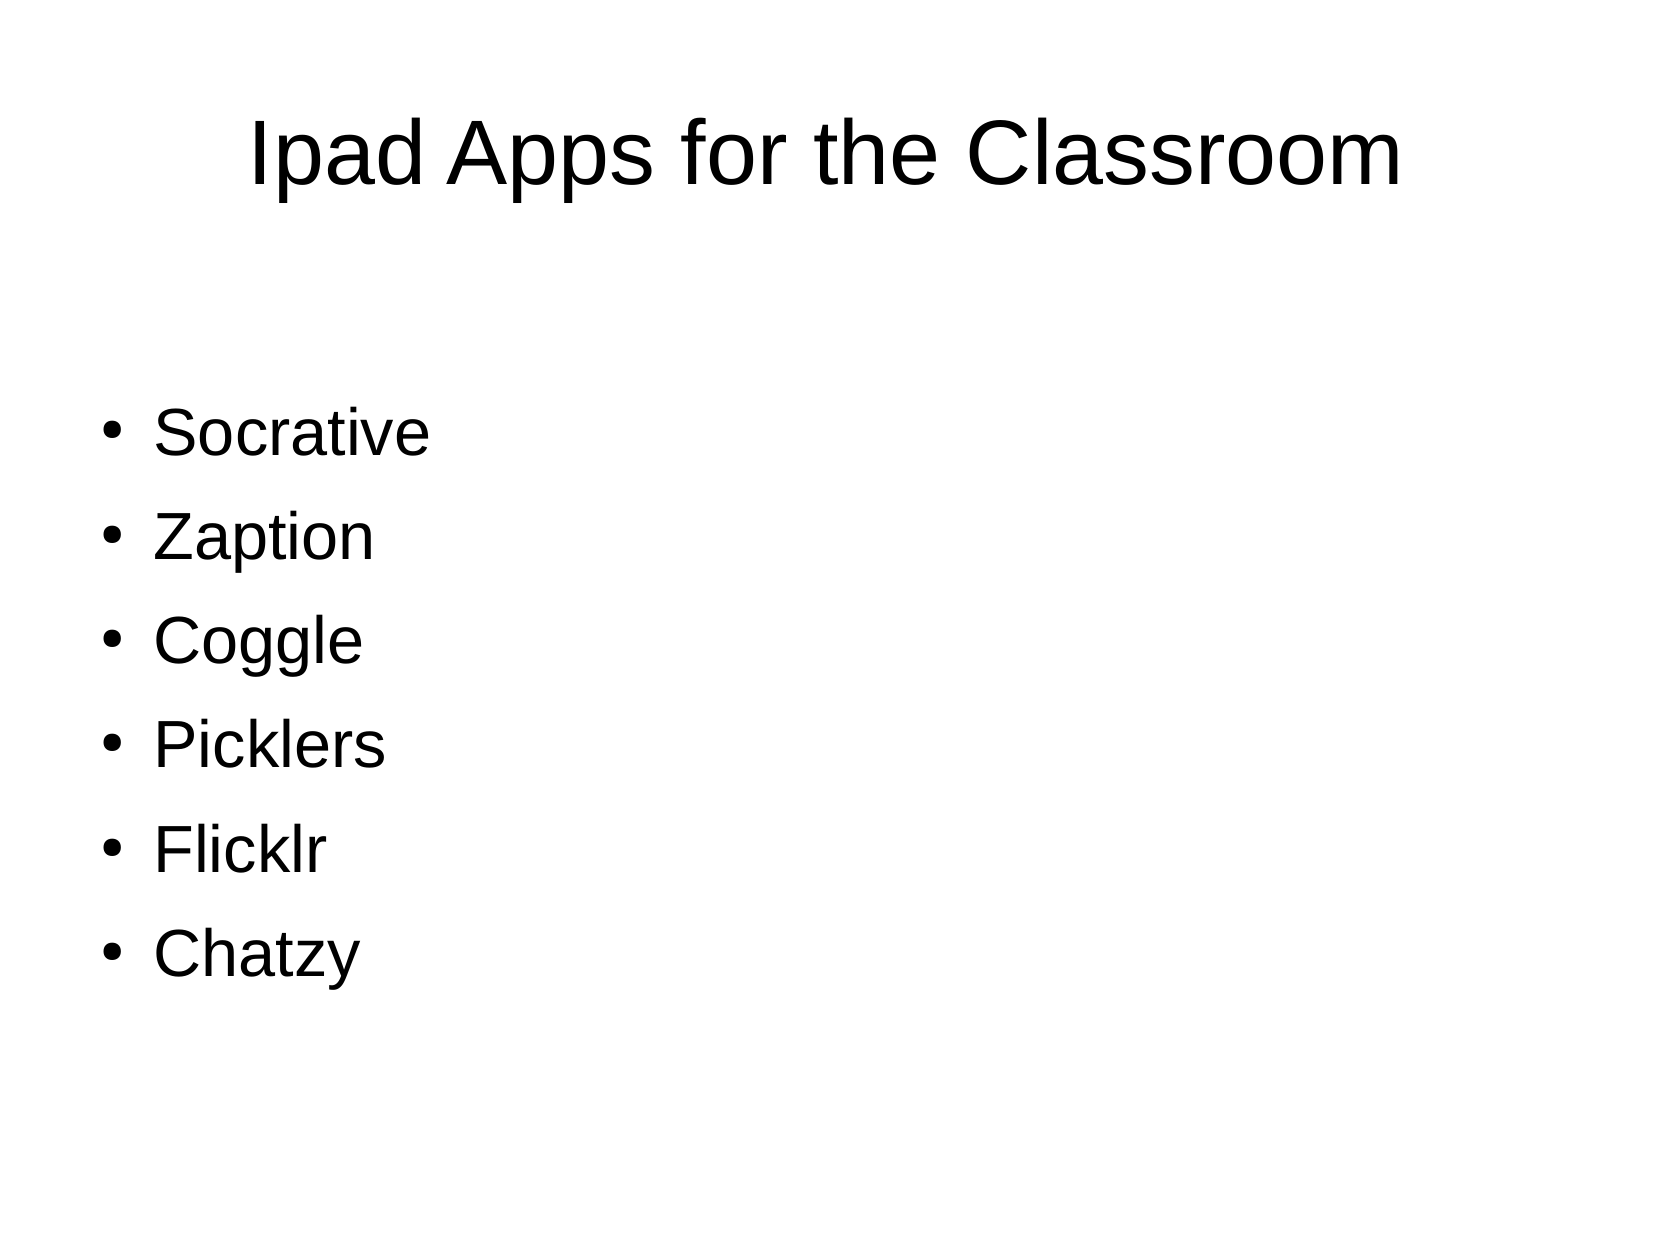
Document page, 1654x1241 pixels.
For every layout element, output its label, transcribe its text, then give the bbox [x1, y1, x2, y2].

title Ipad Apps for the Classroom [82, 49, 1571, 257]
list Socrative Zaption Coggle Picklers Flicklr Chatzy [82, 290, 1571, 1010]
